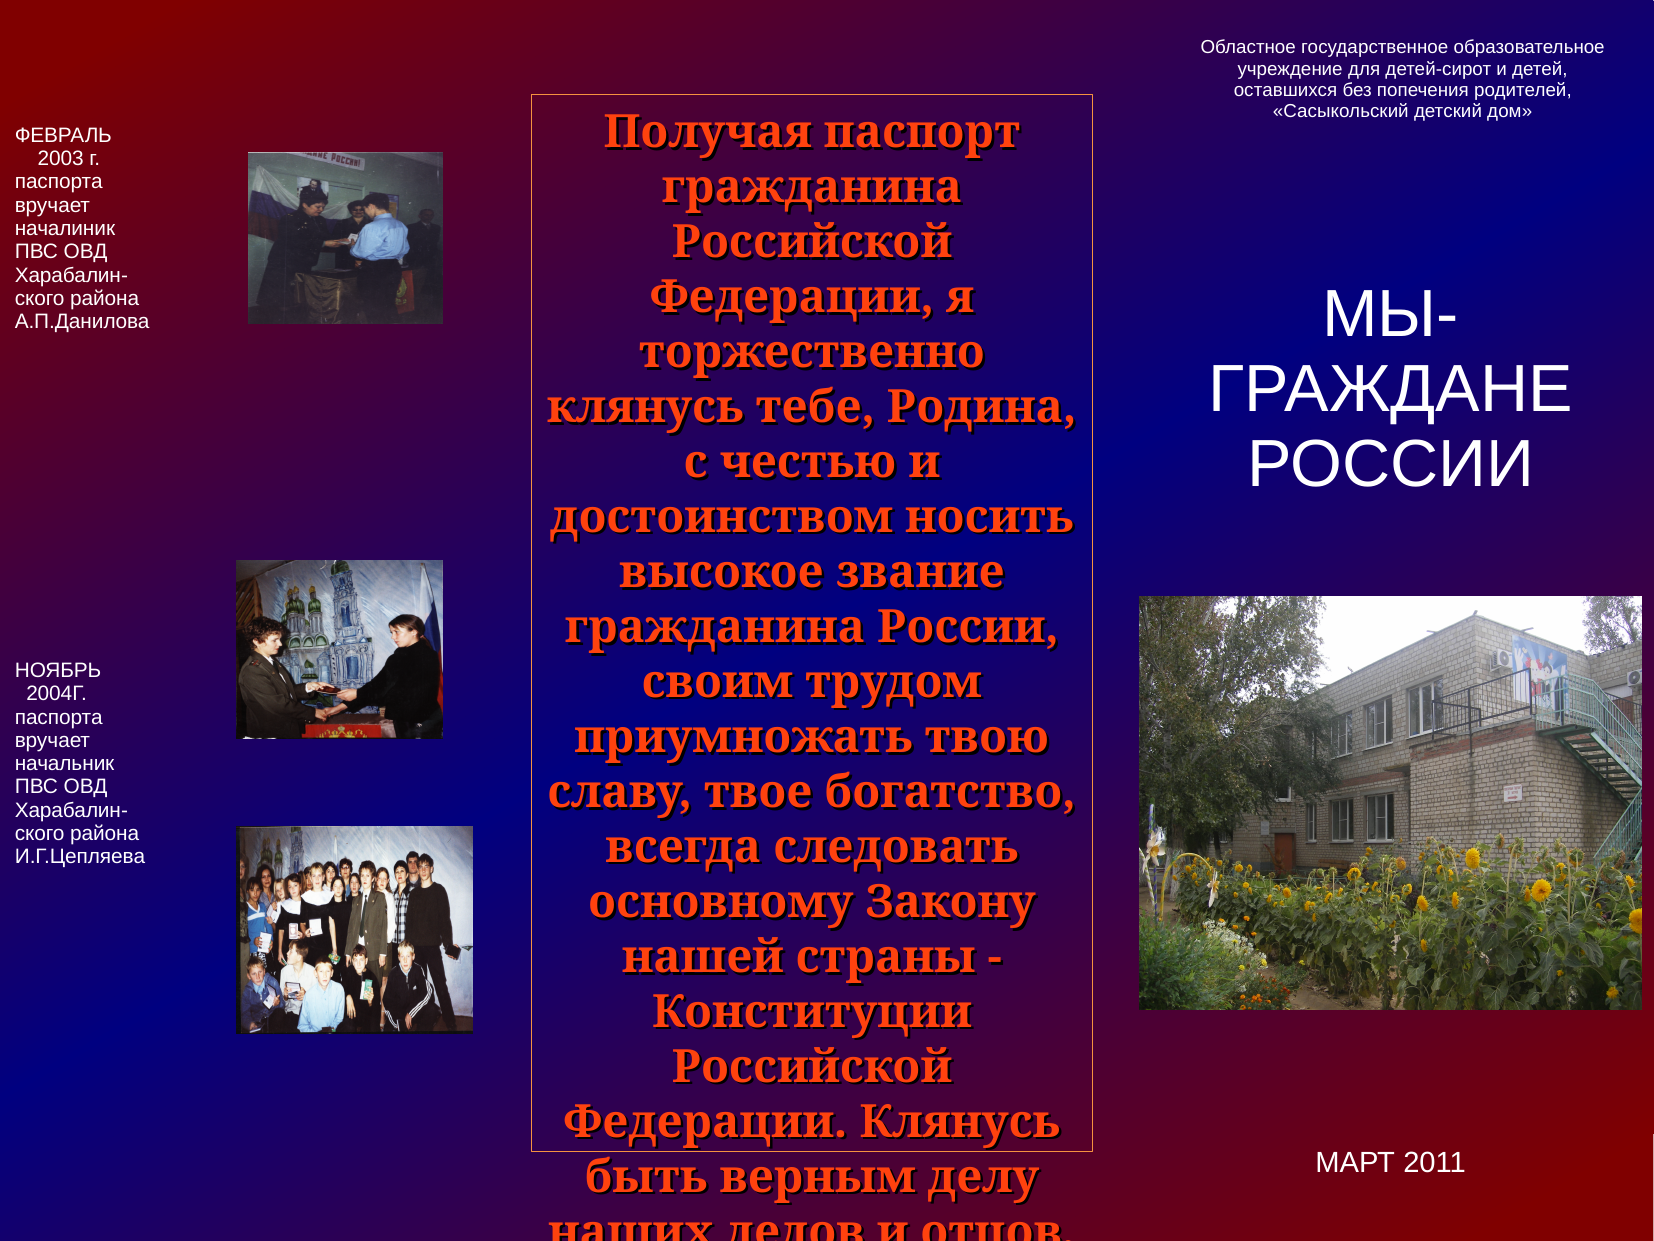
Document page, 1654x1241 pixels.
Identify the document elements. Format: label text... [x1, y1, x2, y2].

picture [236, 560, 443, 739]
text_box МЫ- ГРАЖДАНЕ РОССИИ МАРТ 2011 [1139, 59, 1642, 1211]
text_box ФЕВРАЛЬ 2003 г. паспорта вручает началиник ПВС ОВД Харабалин-ского района А.П.Данилова НОЯБРЬ 2004Г. паспорта вручает начальник ПВС ОВД Харабалин-ского района И.Г.Цепляева [0, 0, 178, 888]
text_box Получая паспорт гражданина Российской Федерации, я торжественно клянусь тебе, Родина, с честью и достоинством носить высокое звание гражданина России, своим трудом приумножать твою славу, твое богатство, всегда следовать основному Закону нашей страны - Конституции Российской Федерации. Клянусь быть верным делу наших дедов и отцов, нашего великого народа. [531, 94, 1093, 1152]
text_box Областное государственное образовательное учреждение для детей-сирот и детей, оставшихся без попечения родителей, «Сасыкольский детский дом» [1181, 29, 1625, 128]
picture [248, 152, 443, 324]
picture [236, 826, 473, 1034]
